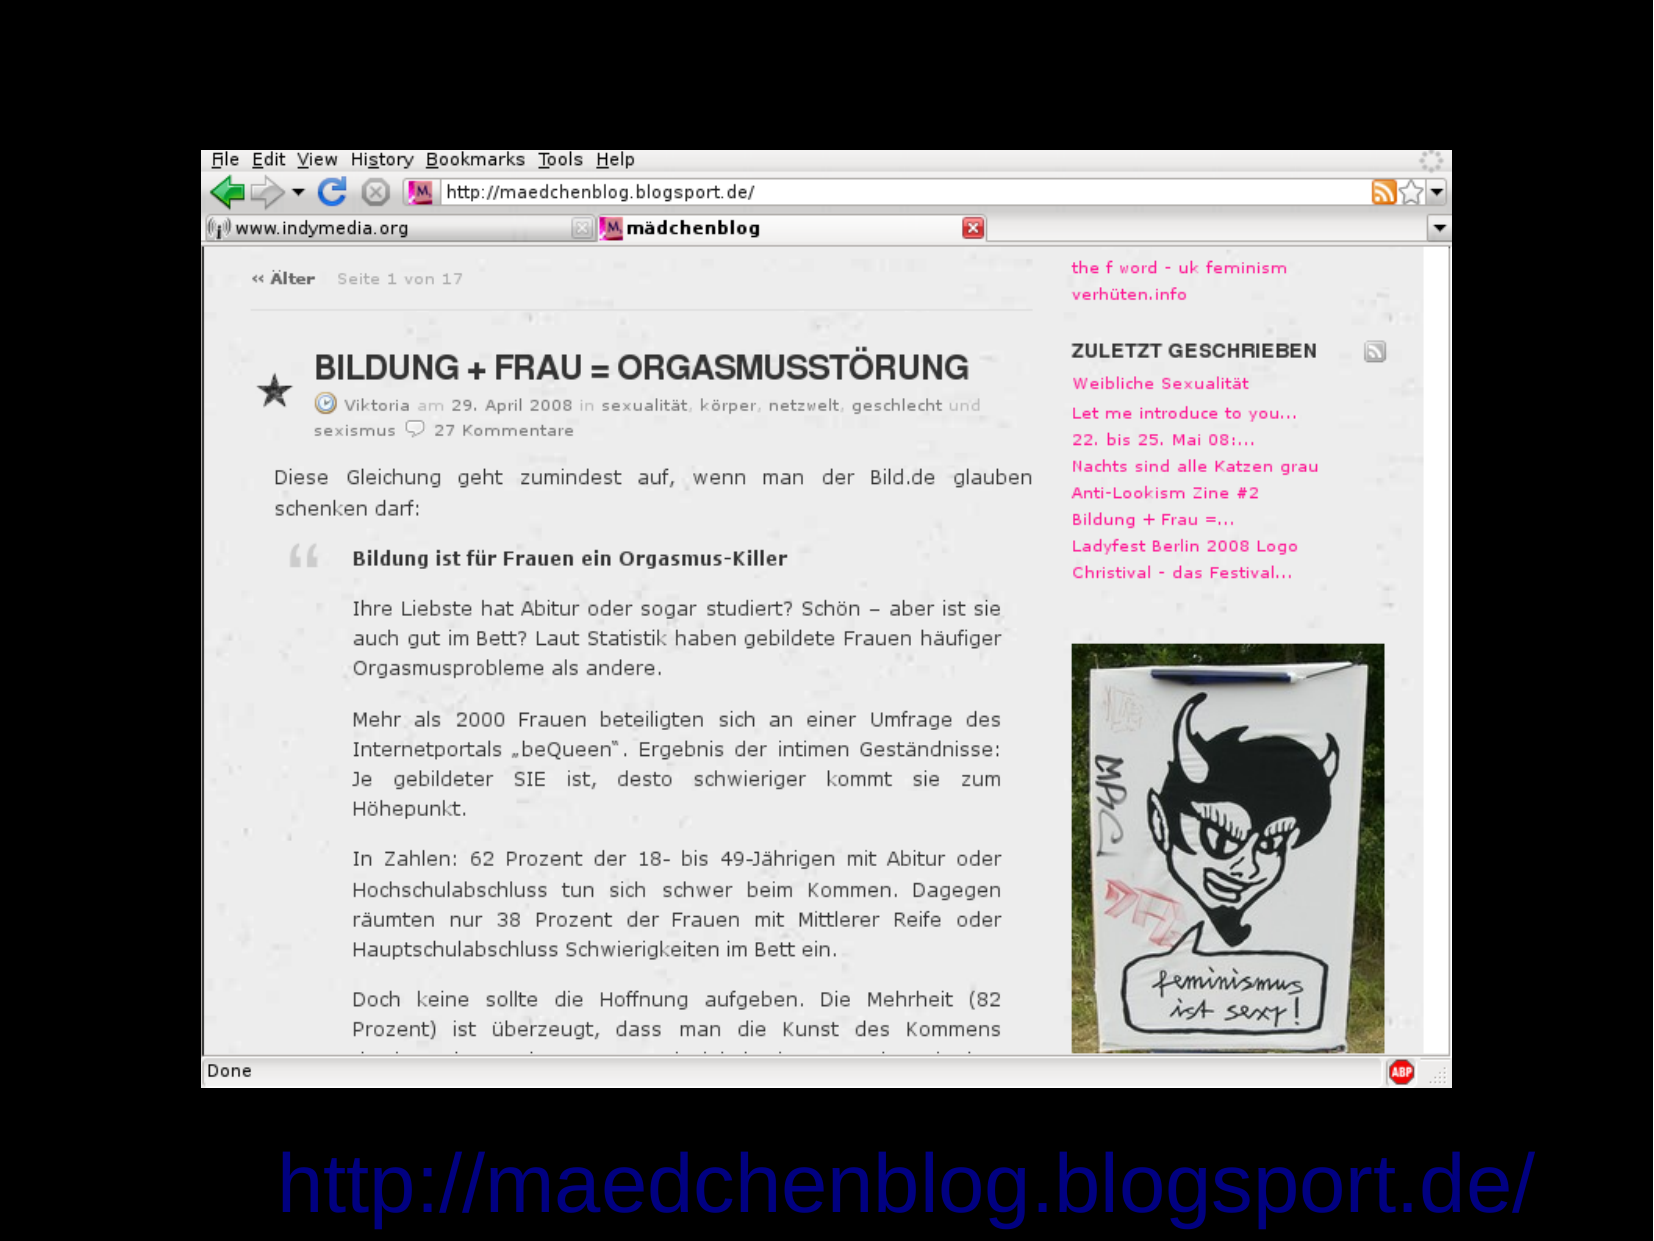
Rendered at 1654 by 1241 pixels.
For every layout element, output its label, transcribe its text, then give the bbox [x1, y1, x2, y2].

text_box http://maedchenblog.blogsport.de/ [262, 1130, 1576, 1238]
picture [201, 150, 1452, 1088]
